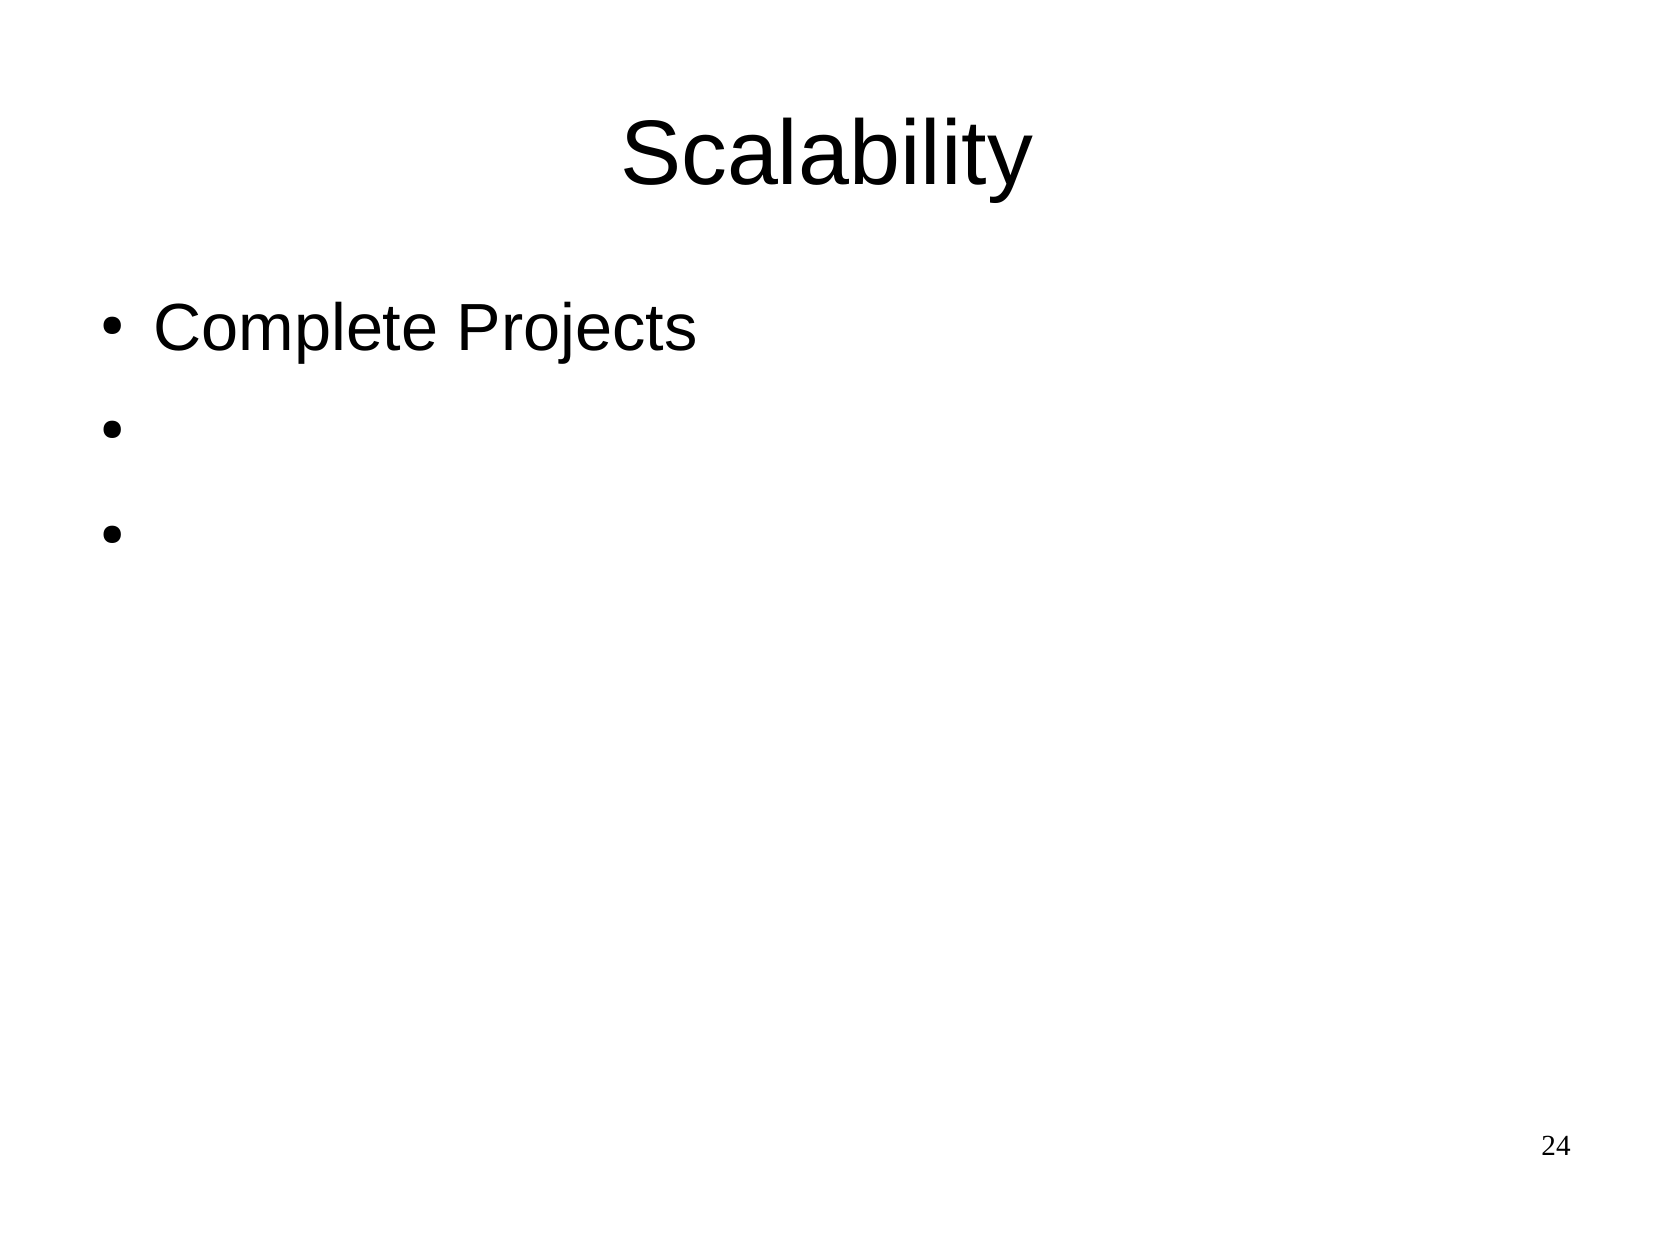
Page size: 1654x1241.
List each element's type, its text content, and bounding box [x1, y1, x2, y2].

title Scalability [82, 49, 1571, 257]
list Complete Projects [82, 290, 1571, 1109]
